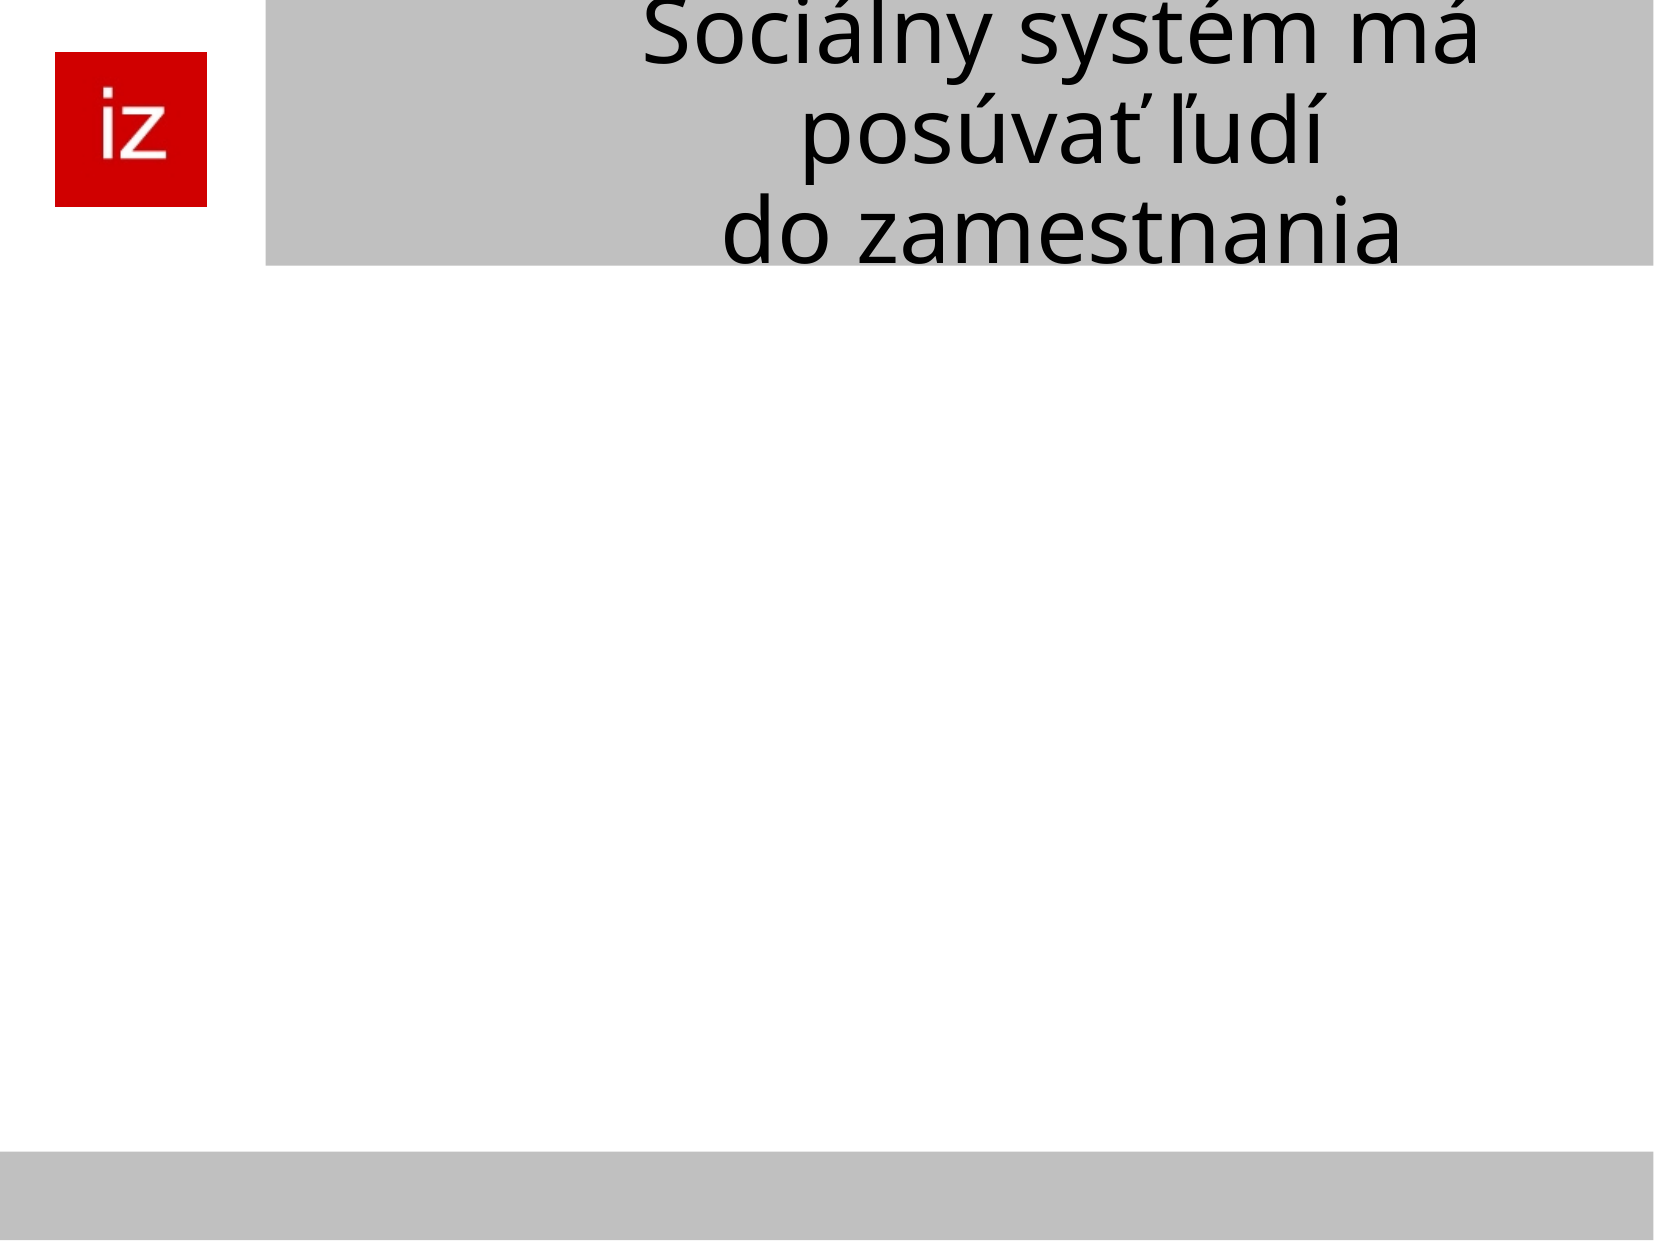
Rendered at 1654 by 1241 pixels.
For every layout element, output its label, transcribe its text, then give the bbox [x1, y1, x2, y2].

picture [55, 52, 207, 207]
title Sociálny systém má posúvať ľudí do zamestnania [561, 1, 1565, 265]
